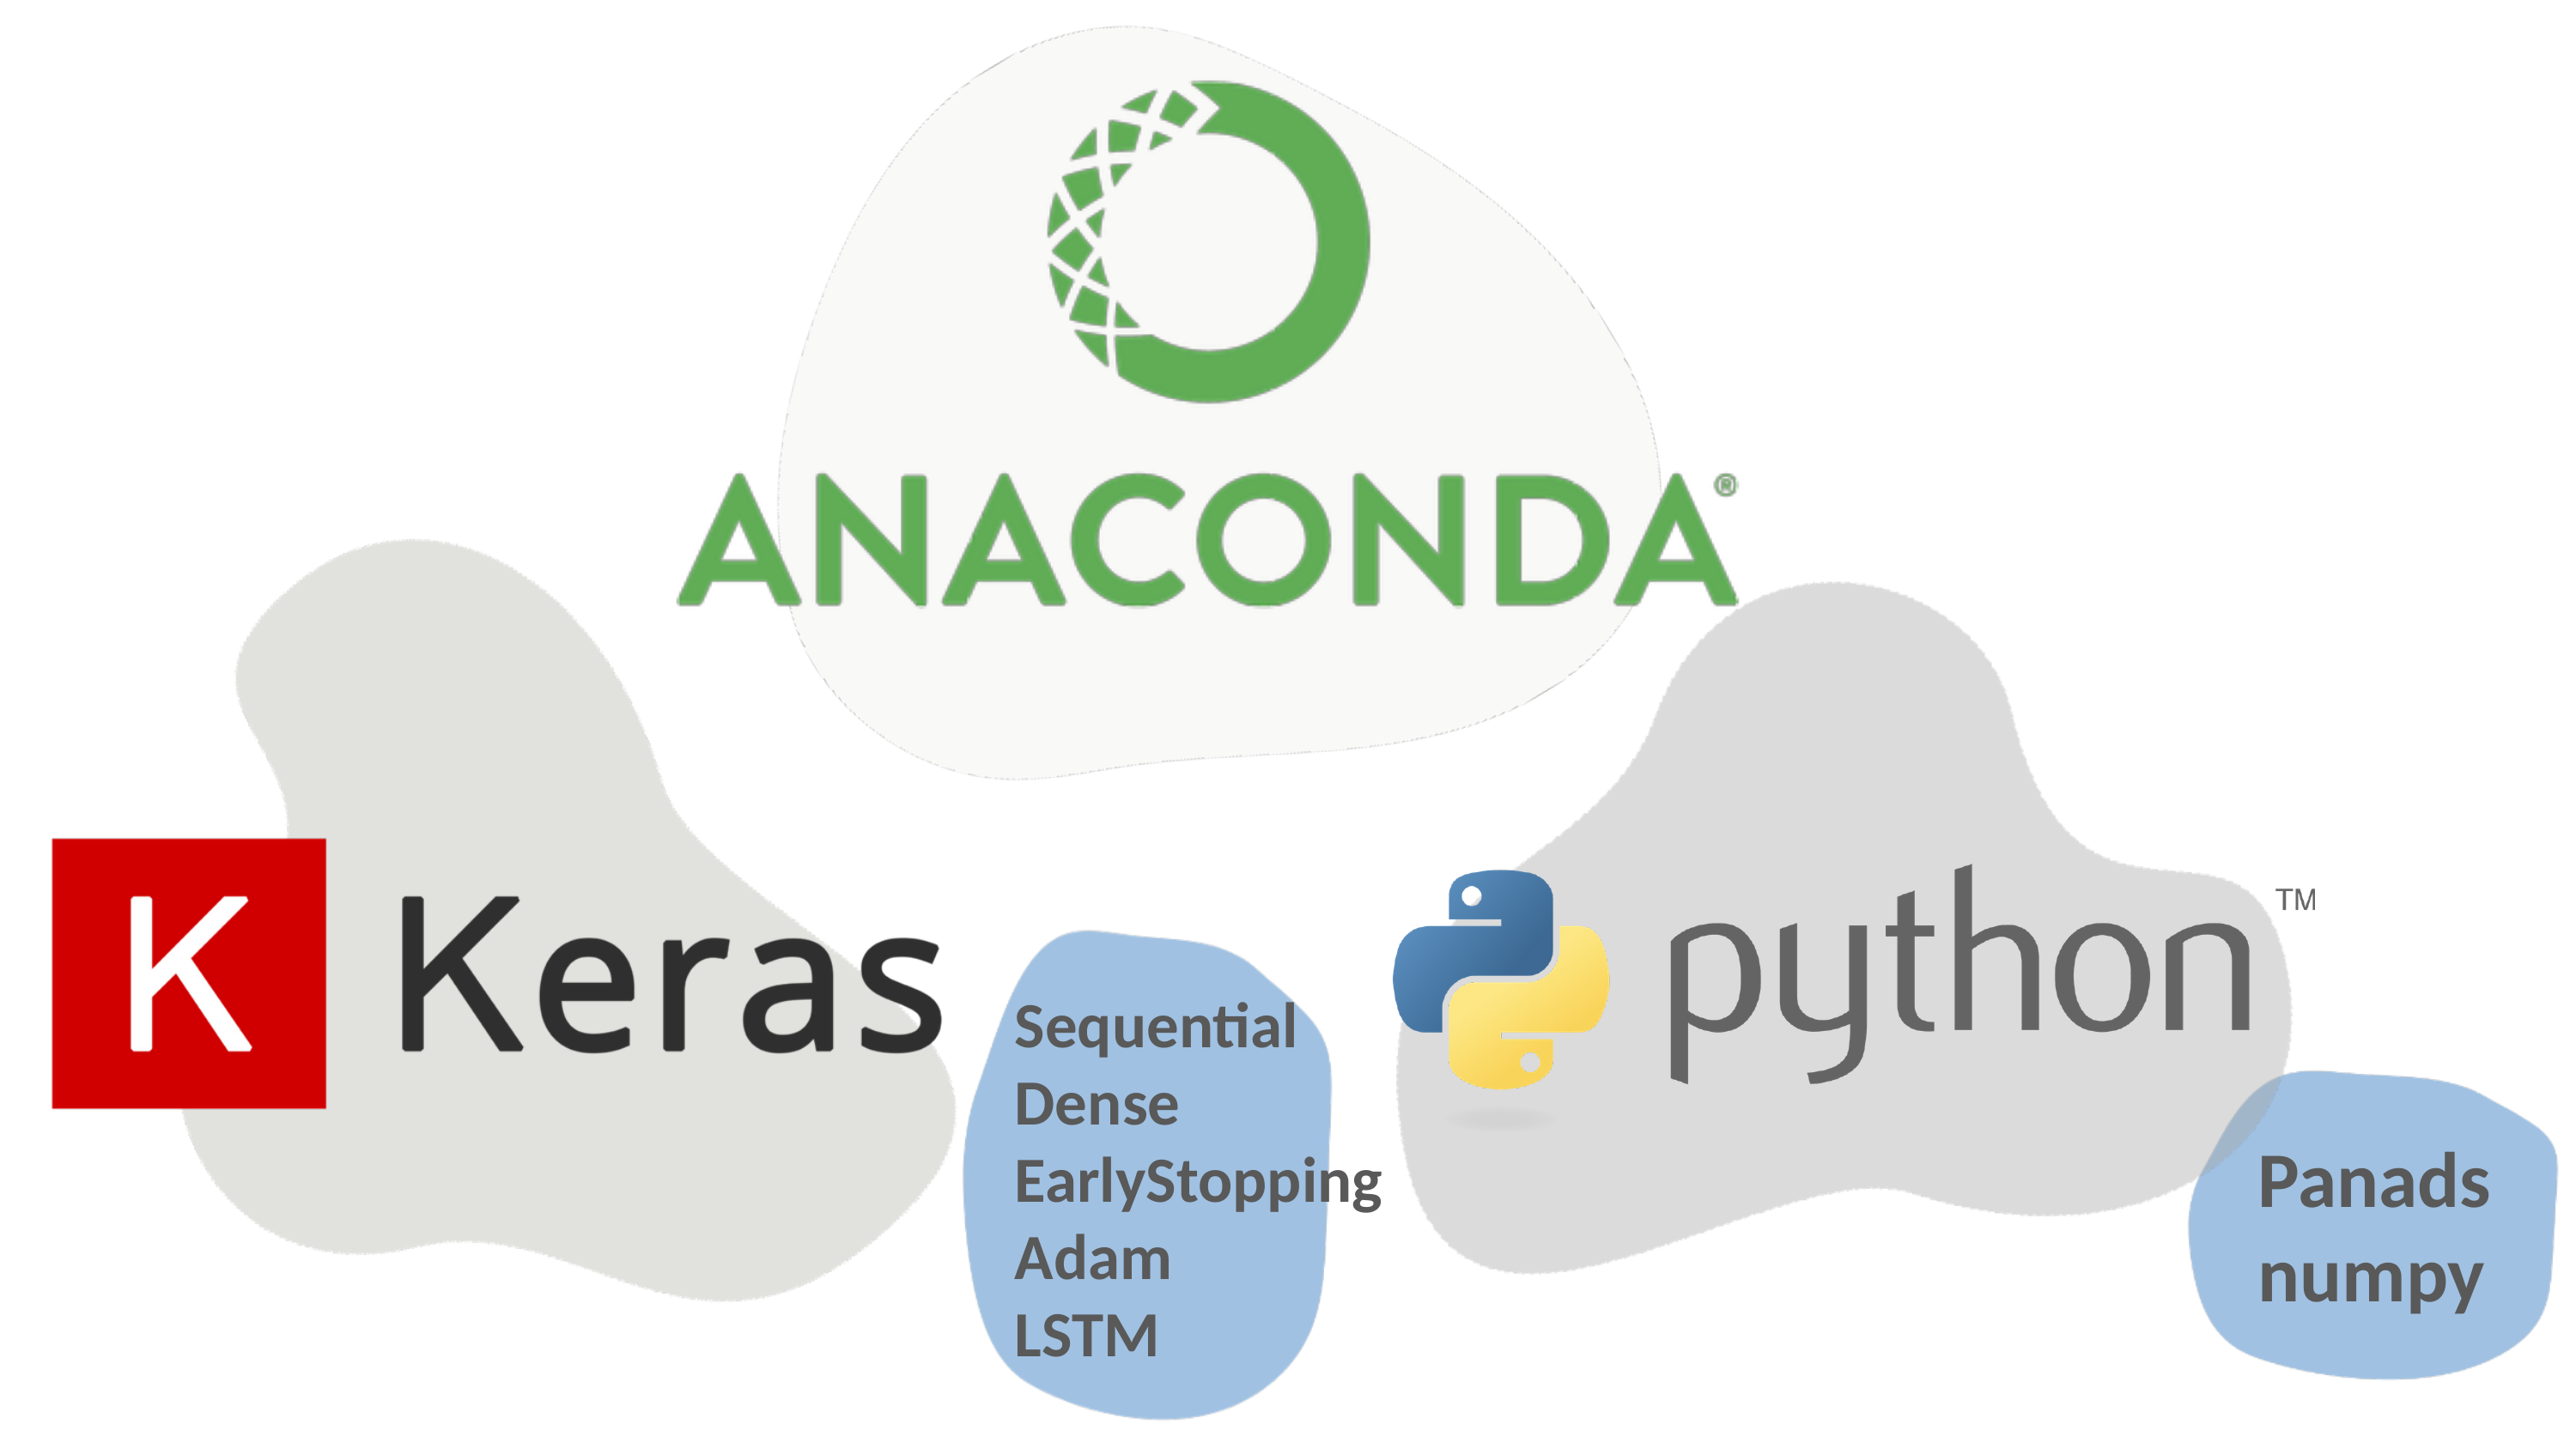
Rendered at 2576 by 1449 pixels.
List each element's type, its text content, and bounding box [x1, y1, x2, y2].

text_box Sequential Dense EarlyStopping Adam LSTM [1001, 976, 1487, 1380]
text_box Panads numpy [2245, 1122, 2576, 1326]
picture [0, 0, 2562, 1449]
